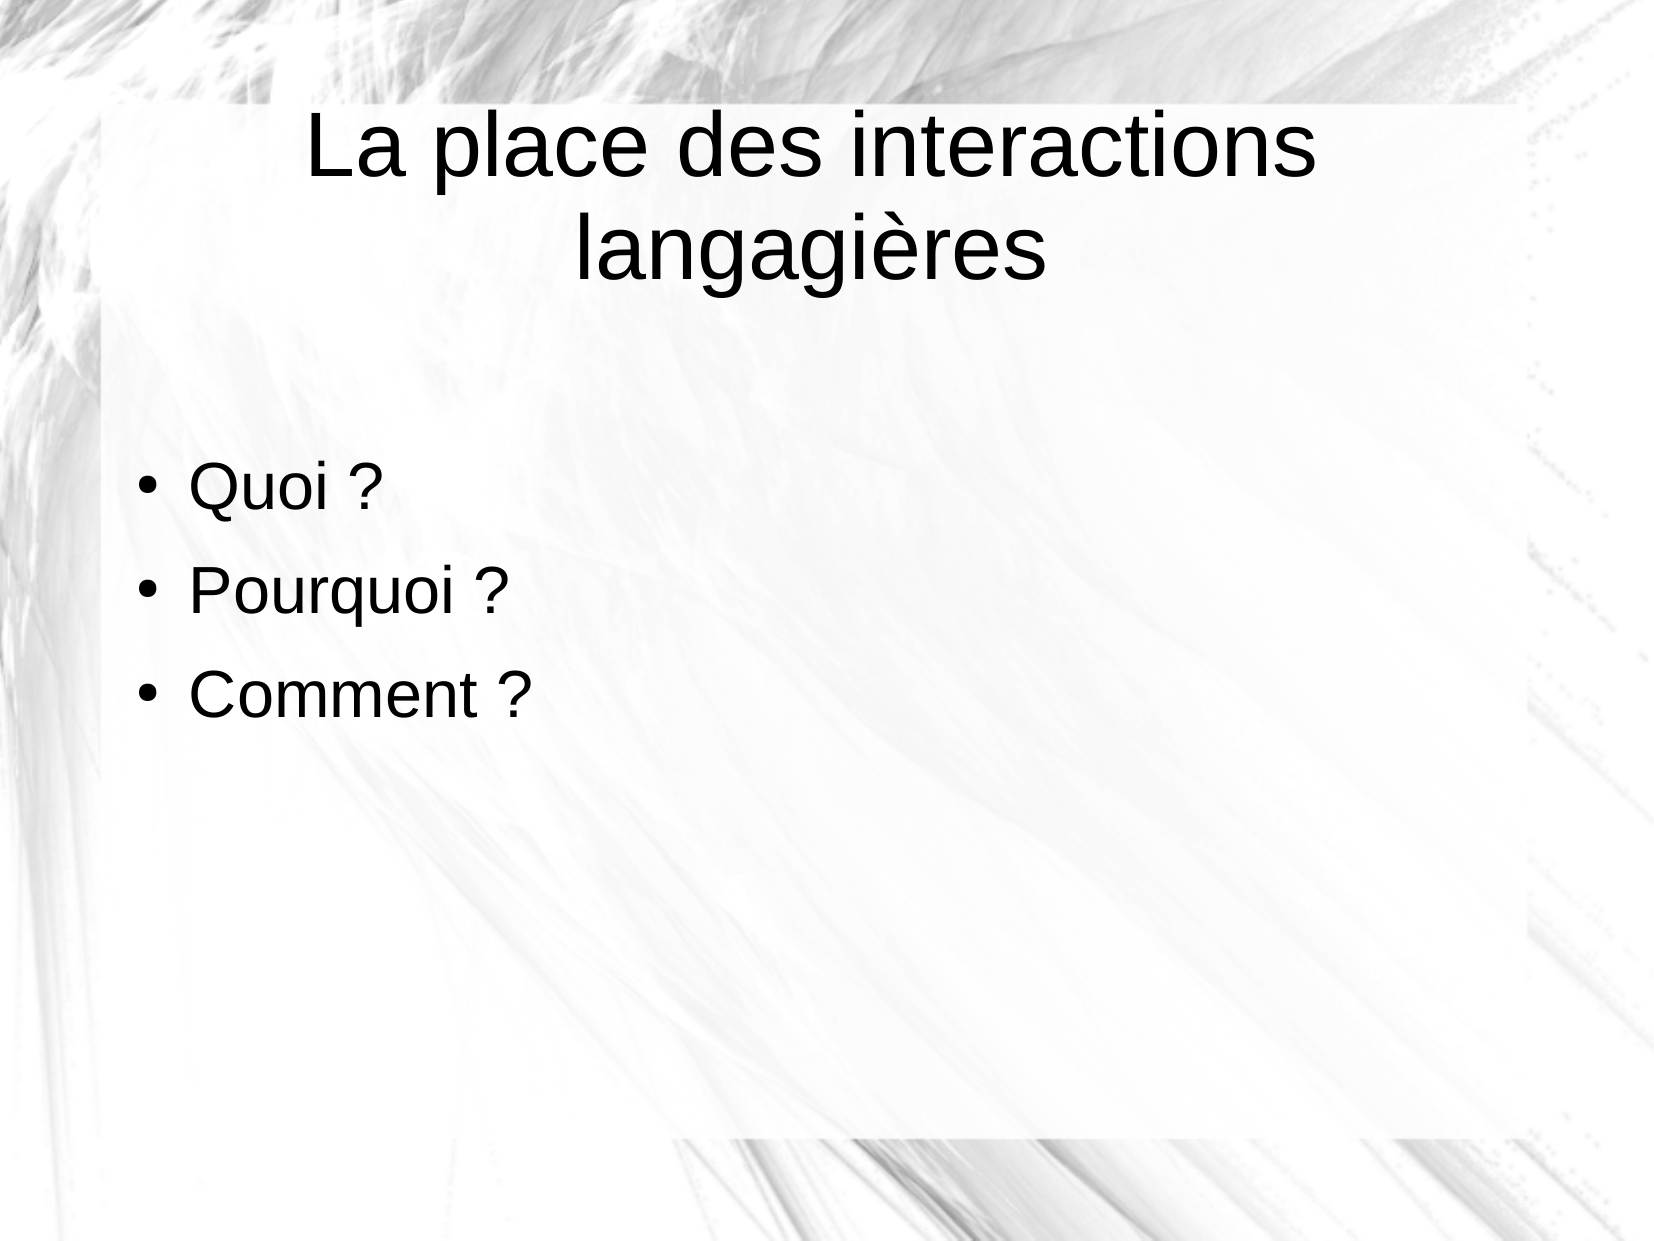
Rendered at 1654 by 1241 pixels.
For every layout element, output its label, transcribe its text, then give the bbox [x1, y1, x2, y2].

list Quoi ? Pourquoi ? Comment ? [118, 448, 1571, 1139]
picture [0, 0, 1654, 1241]
title La place des interactions langagières [118, 93, 1506, 299]
